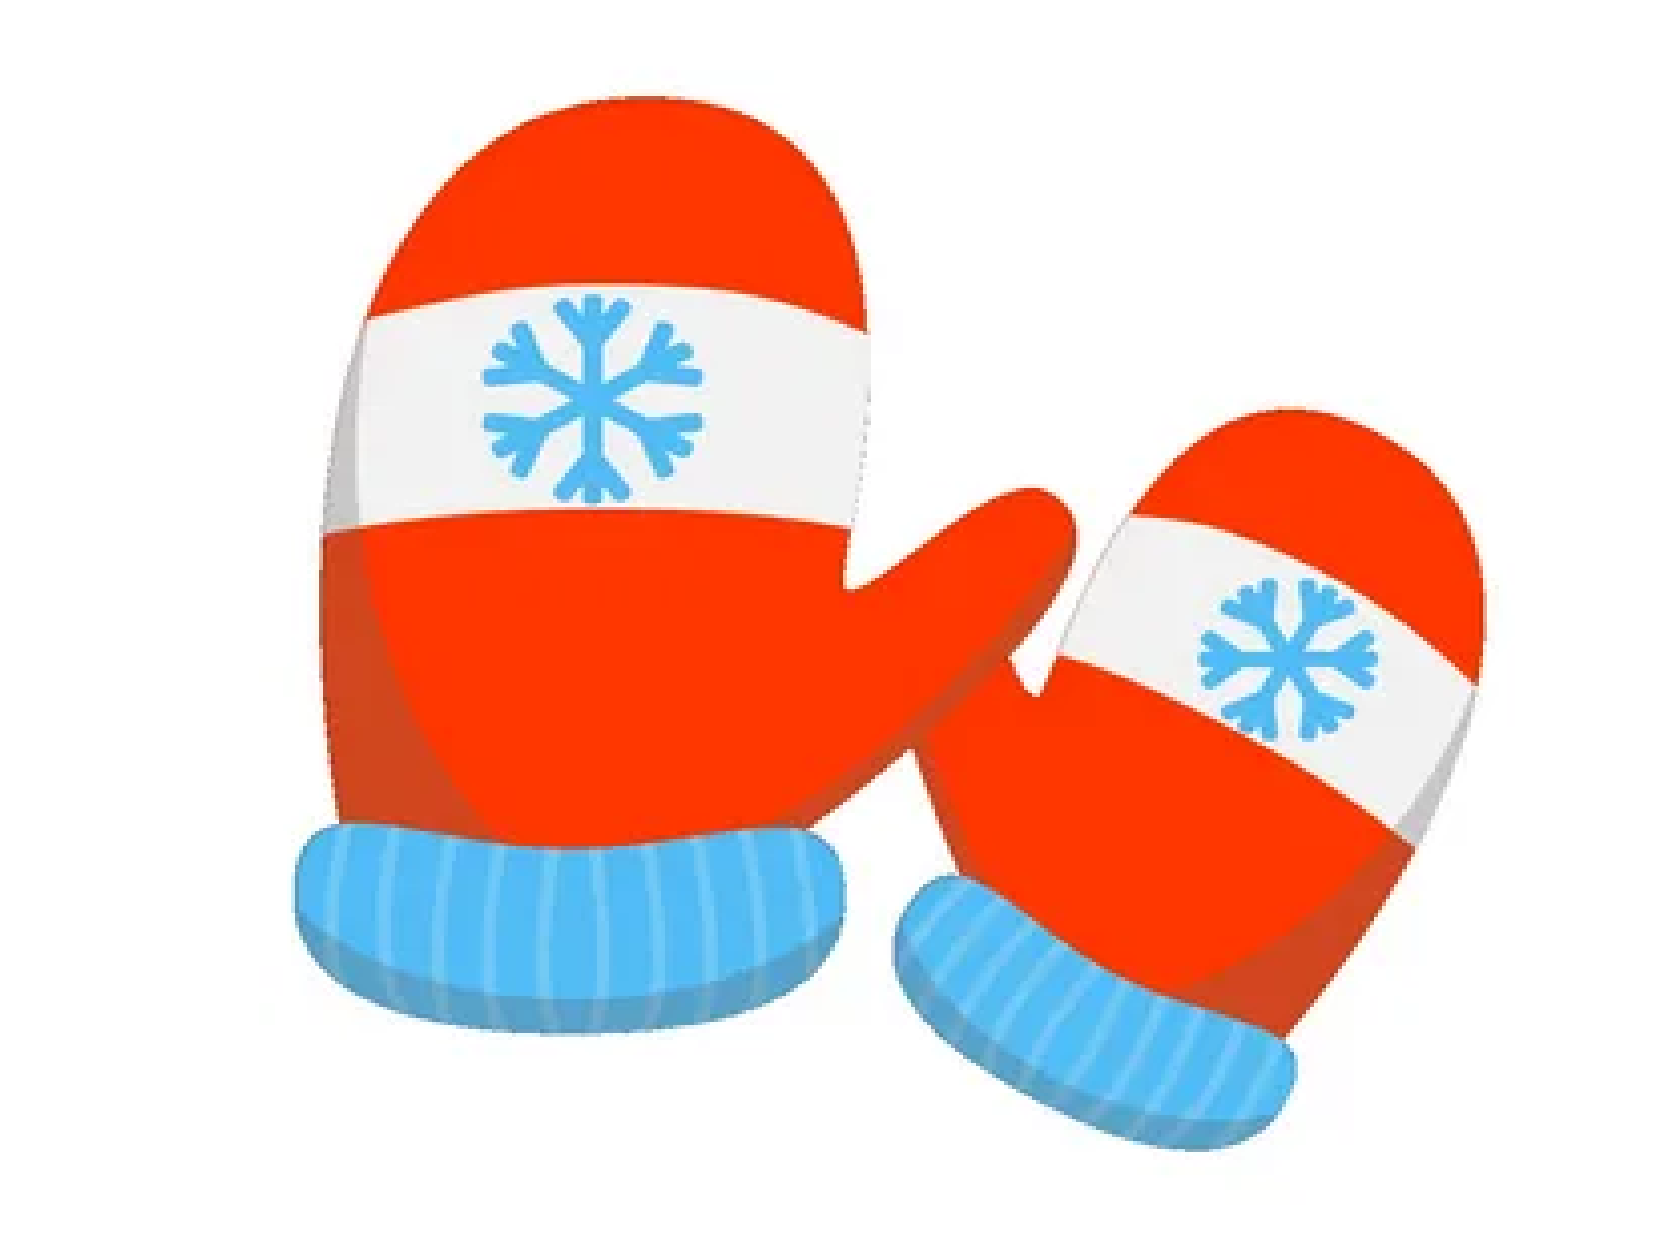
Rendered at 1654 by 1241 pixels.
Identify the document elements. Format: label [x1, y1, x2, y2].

picture [259, 11, 1548, 1205]
